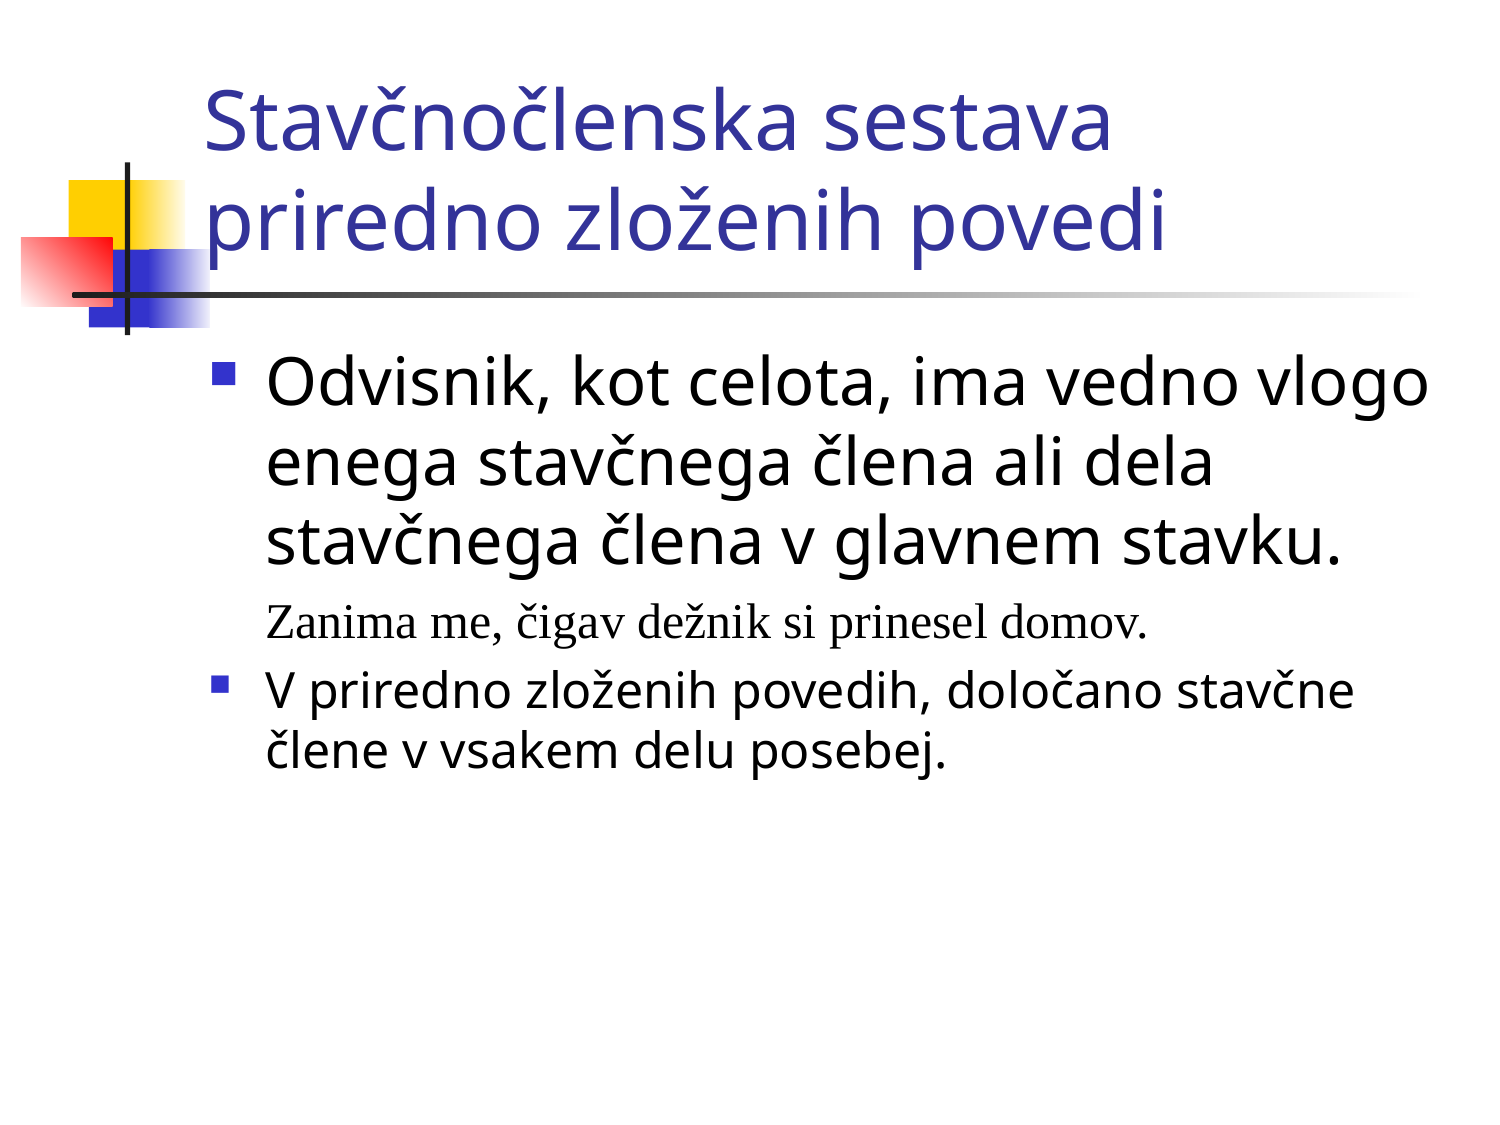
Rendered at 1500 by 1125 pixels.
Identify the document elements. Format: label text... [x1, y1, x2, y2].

title Stavčnočlenska sestava priredno zloženih povedi [188, 35, 1468, 275]
list Odvisnik, kot celota, ima vedno vlogo enega stavčnega člena ali dela stavčnega člena v glavnem stavku. Zanima me, čigav dežnik si prinesel domov. V priredno zloženih povedih, določano stavčne člene v vsakem delu posebej. [193, 331, 1469, 1006]
